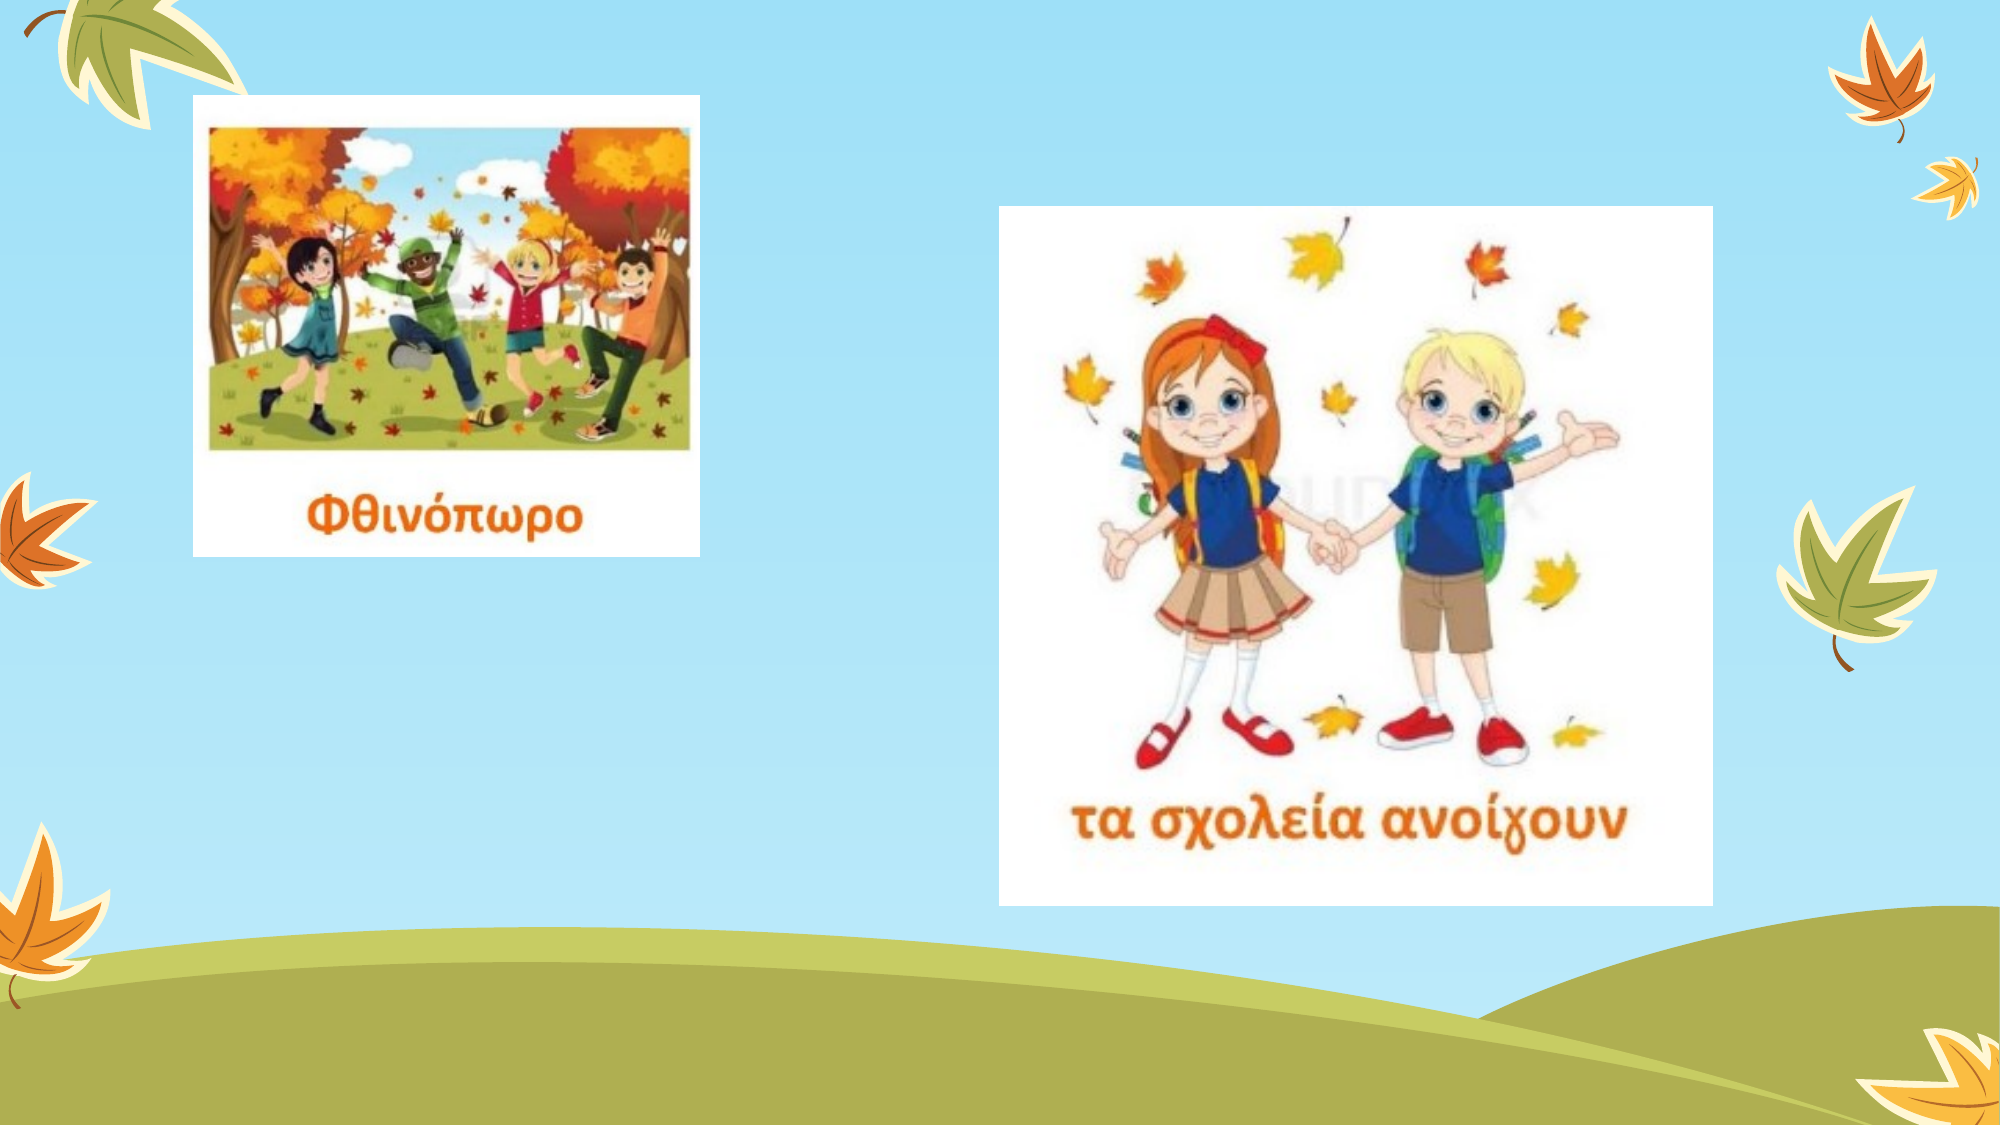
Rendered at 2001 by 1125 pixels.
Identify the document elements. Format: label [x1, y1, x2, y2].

picture [193, 95, 700, 557]
picture [999, 206, 1713, 906]
